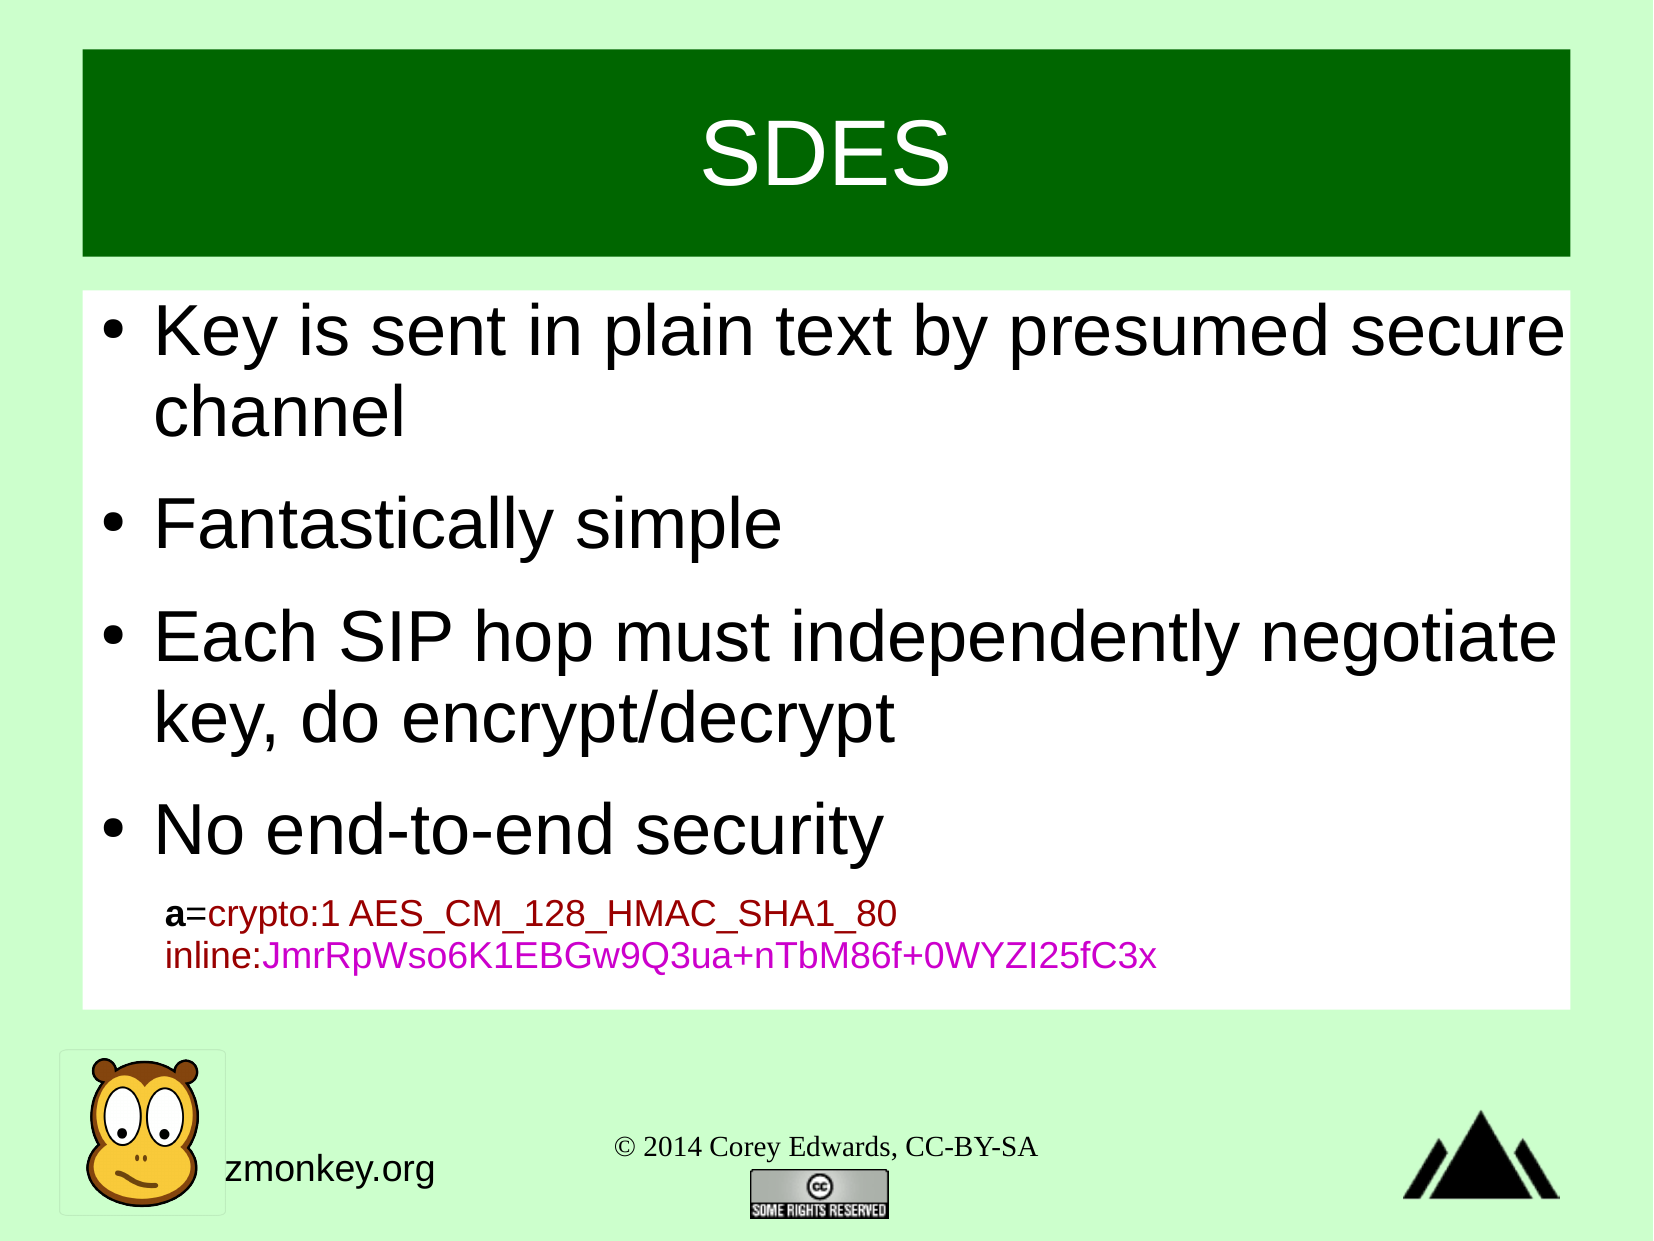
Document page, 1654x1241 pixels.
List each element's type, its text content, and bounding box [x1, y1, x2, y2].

text_box a=crypto:1 AES_CM_128_HMAC_SHA1_80 inline:JmrRpWso6K1EBGw9Q3ua+nTbM86f+0WYZI25fC3x [150, 885, 1531, 1026]
picture [1403, 1109, 1560, 1225]
picture [59, 1049, 226, 1216]
list Key is sent in plain text by presumed secure channel Fantastically simple Each SIP hop must independently negotiate key, do encrypt/decrypt No end-to-end security [82, 290, 1571, 1010]
title SDES [82, 49, 1571, 257]
picture [750, 1169, 889, 1219]
